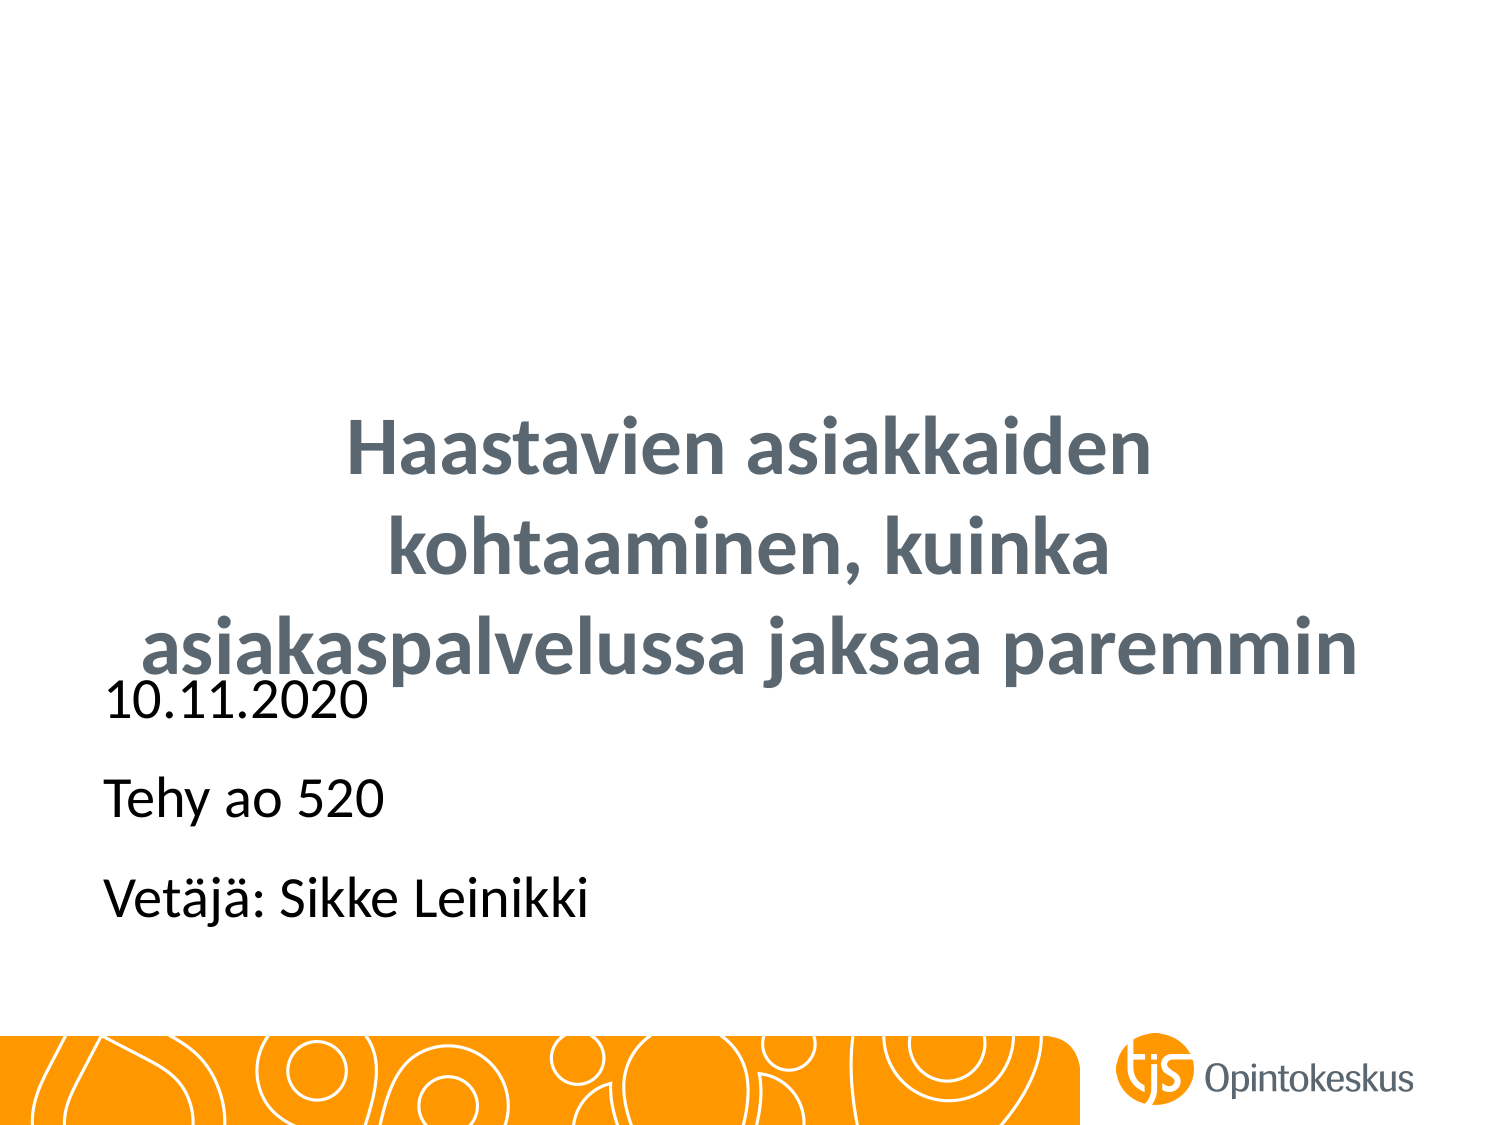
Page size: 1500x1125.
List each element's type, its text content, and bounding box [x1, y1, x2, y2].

title Haastavien asiakkaiden kohtaaminen, kuinka asiakaspalvelussa jaksaa paremmin [88, 383, 1412, 473]
list 10.11.2020 Tehy ao 520 Vetäjä: Sikke Leinikki [88, 652, 1412, 1003]
picture [0, 1036, 1080, 1125]
picture [1116, 1033, 1413, 1105]
